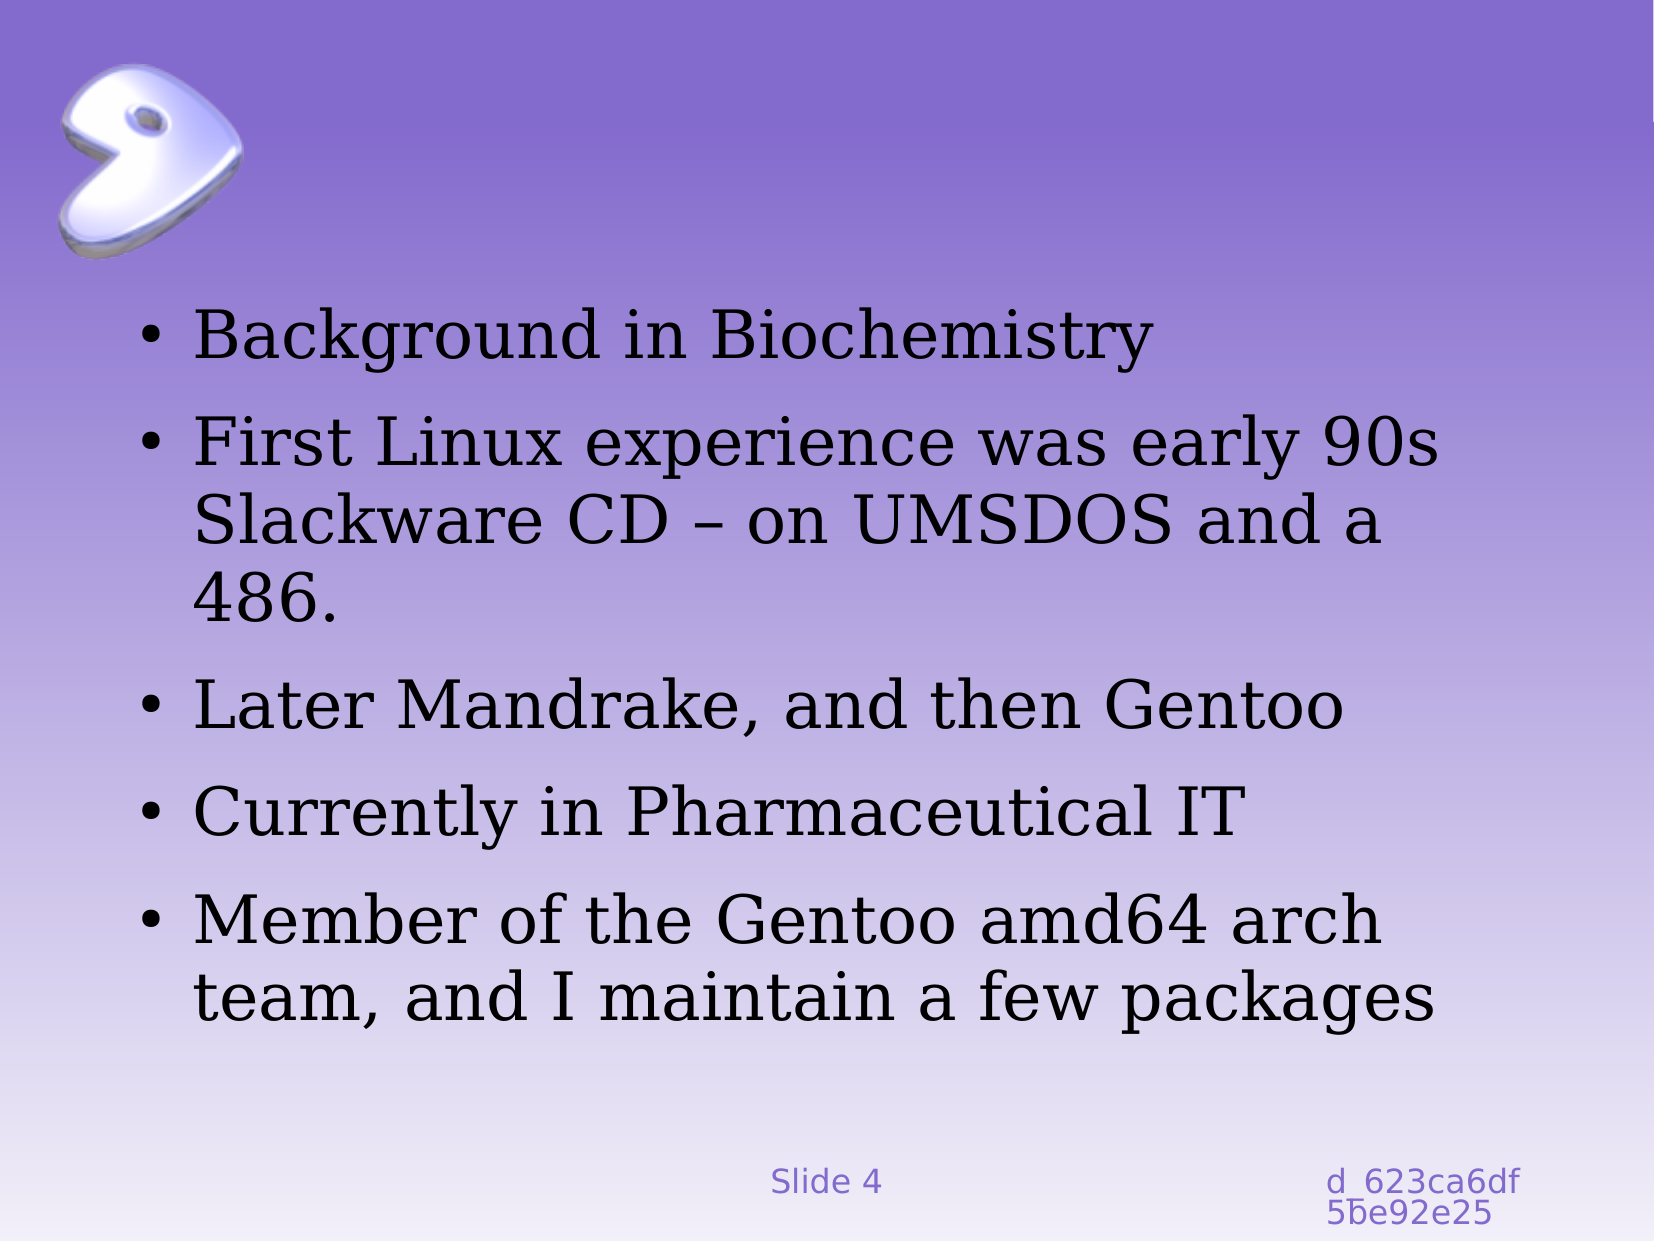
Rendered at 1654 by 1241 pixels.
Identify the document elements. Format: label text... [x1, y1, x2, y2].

list Background in Biochemistry First Linux experience was early 90s Slackware CD – on UMSDOS and a 486. Later Mandrake, and then Gentoo Currently in Pharmaceutical IT Member of the Gentoo amd64 arch team, and I maintain a few packages [121, 296, 1534, 1127]
picture [49, 61, 248, 266]
